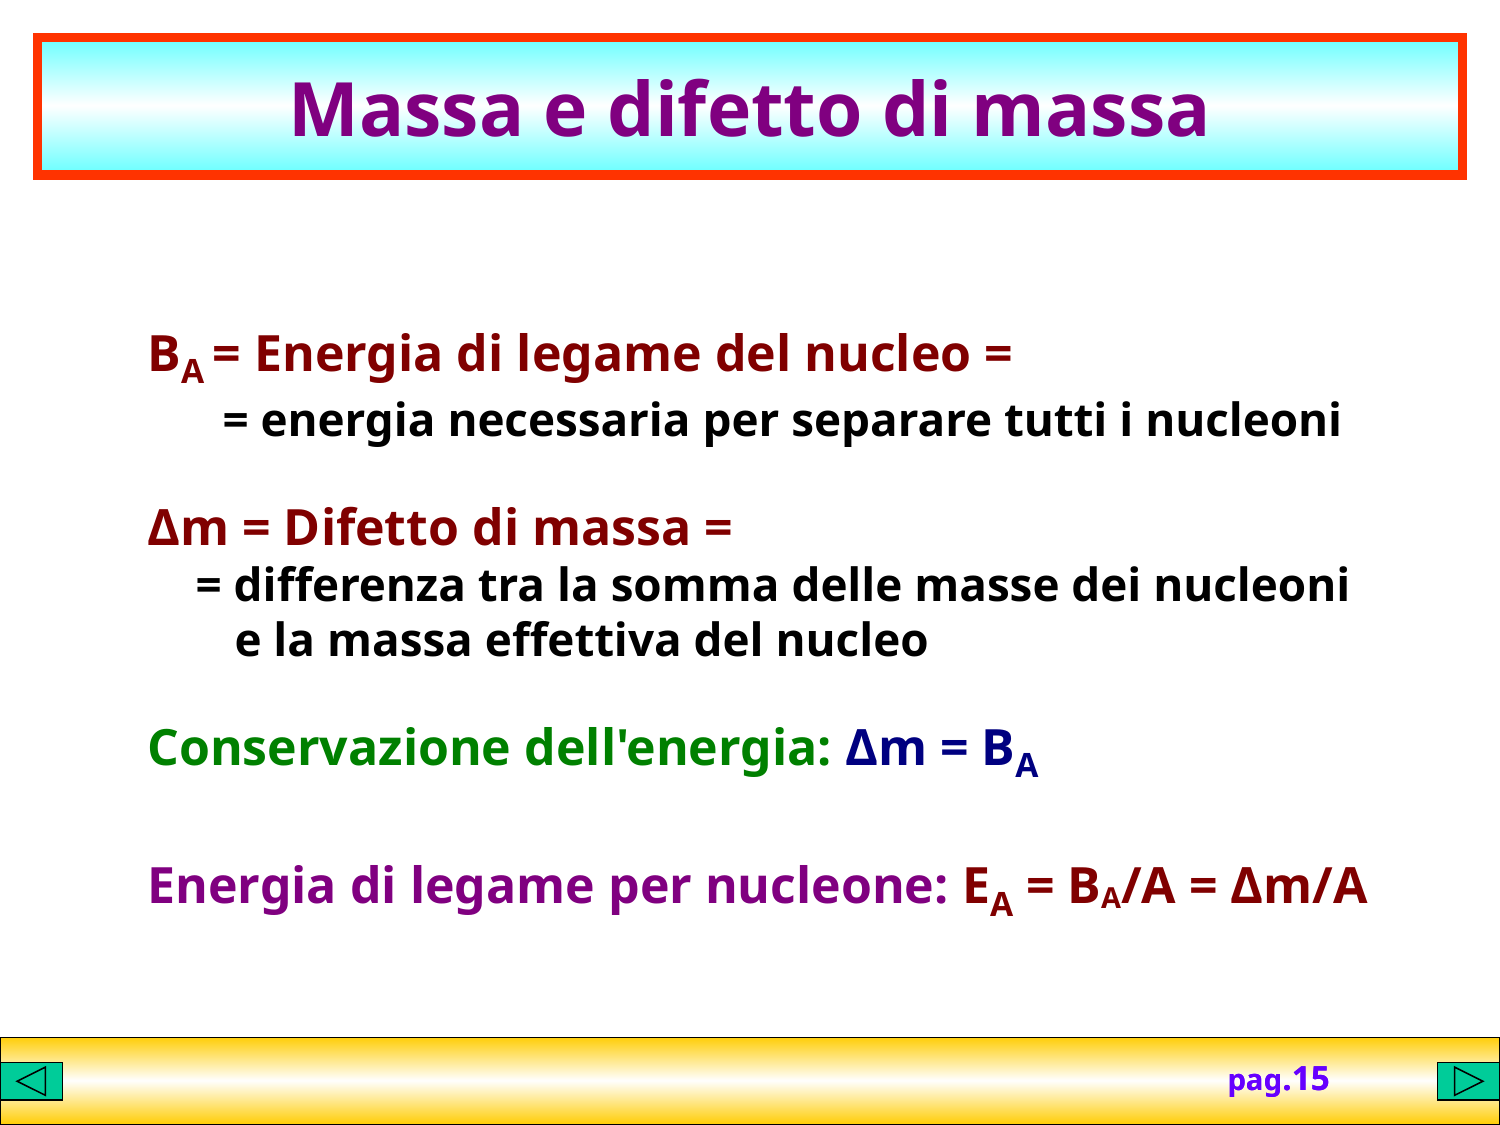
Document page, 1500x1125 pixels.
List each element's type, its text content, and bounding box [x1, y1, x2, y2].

text_box BA = Energia di legame del nucleo = = energia necessaria per separare tutti i nucleoni Δm = Difetto di massa = = differenza tra la somma delle masse dei nucleoni e la massa effettiva del nucleo Conservazione dell'energia: Δm = BA Energia di legame per nucleone: EA = BA/A = Δm/A [43, 299, 1473, 939]
title Massa e difetto di massa [37, 37, 1463, 175]
text_box pag.<number> [1212, 1050, 1413, 1125]
